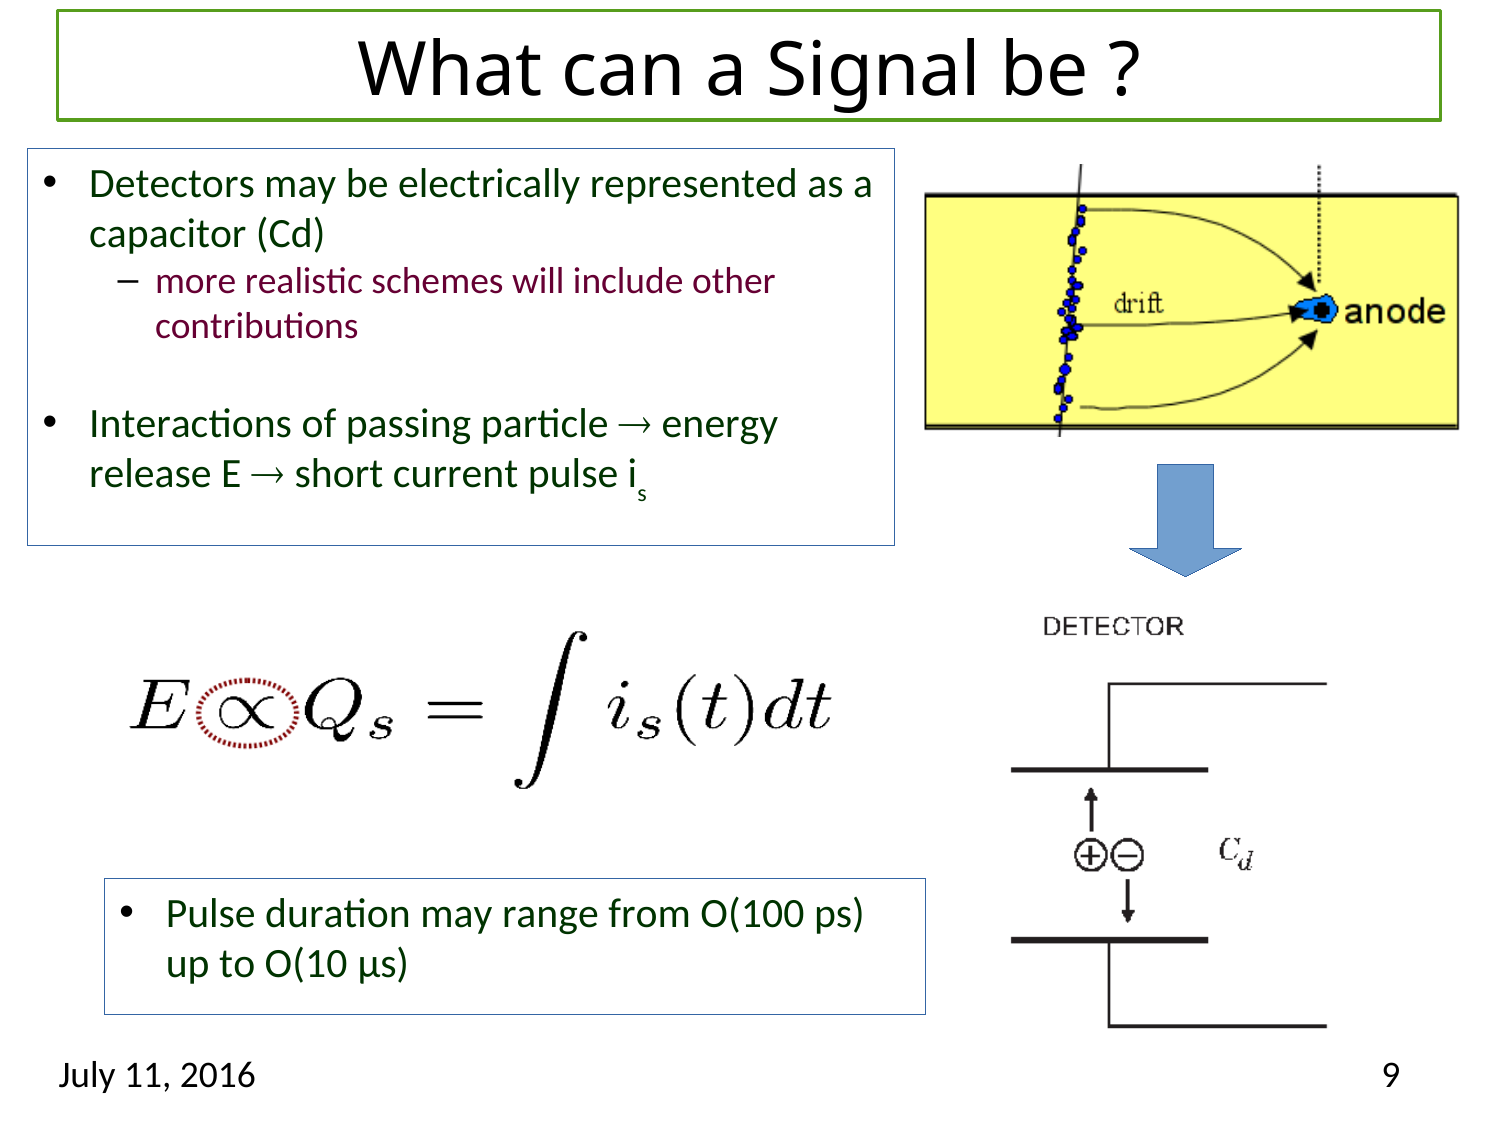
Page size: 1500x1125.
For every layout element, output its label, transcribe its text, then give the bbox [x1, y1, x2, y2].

picture [895, 164, 1477, 437]
text_box Pulse duration may range from O(100 ps) up to O(10 μs) [104, 878, 926, 1015]
text_box [1129, 464, 1242, 577]
text_box Detectors may be electrically represented as a capacitor (Cd) more realistic schemes will include other contributions Interactions of passing particle  energy release E  short current pulse is [27, 148, 895, 546]
picture [104, 616, 855, 812]
title What can a Signal be ? [57, 10, 1441, 121]
picture [997, 594, 1363, 1045]
